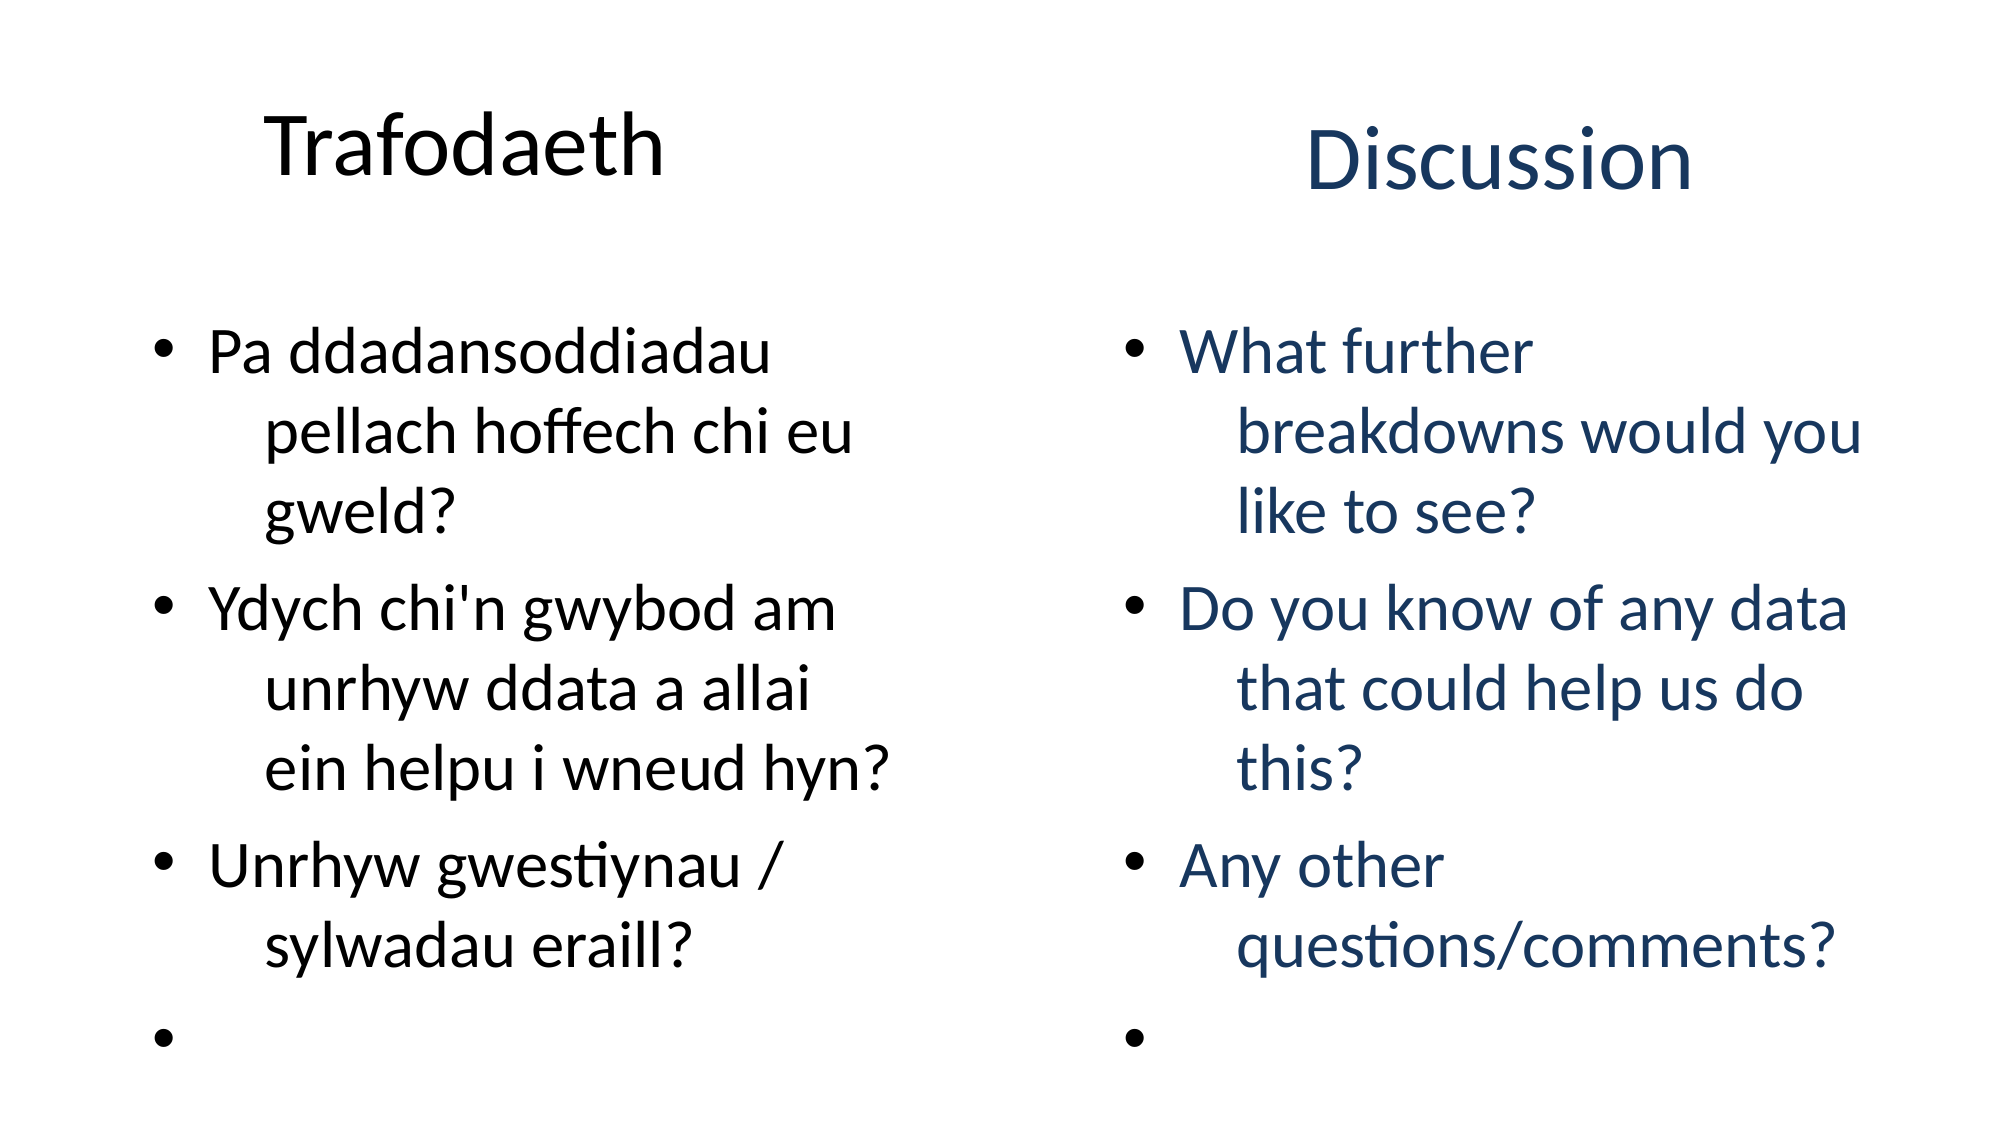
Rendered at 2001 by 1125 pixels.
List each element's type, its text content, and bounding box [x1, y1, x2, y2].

text_box What further breakdowns would you like to see? Do you know of any data that could help us do this? Any other questions/comments? [1108, 299, 1894, 1014]
list Pa ddadansoddiadau pellach hoffech chi eu gweld? Ydych chi'n gwybod am unrhyw ddata a allai ein helpu i wneud hyn? Unrhyw gwestiynau / sylwadau eraill? [137, 299, 923, 1014]
title Trafodaeth [99, 45, 832, 233]
text_box Discussion [1045, 59, 1957, 247]
